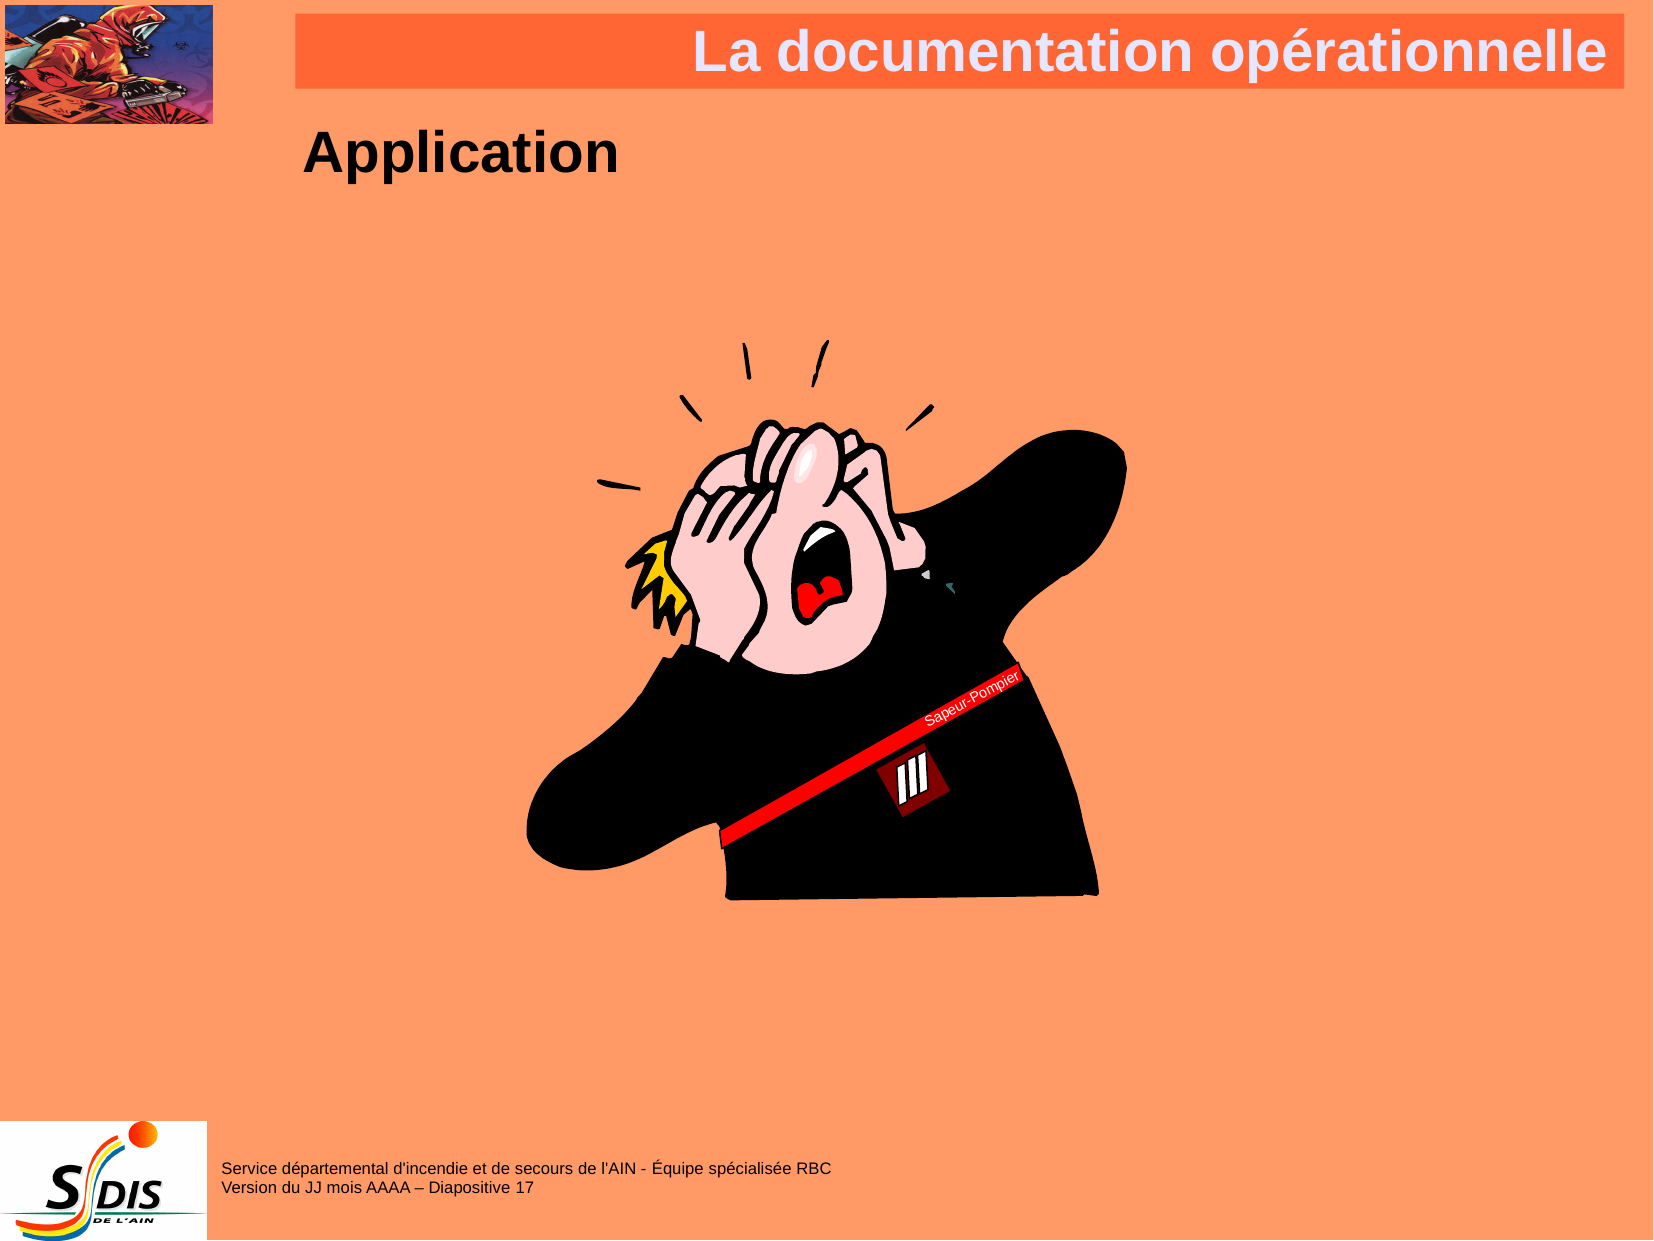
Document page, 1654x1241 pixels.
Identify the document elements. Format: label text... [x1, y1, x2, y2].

text_box [811, 339, 829, 388]
text_box [679, 395, 702, 422]
text_box Sapeur-Pompier [905, 653, 1039, 745]
picture [0, 1121, 207, 1241]
text_box Application [287, 112, 636, 193]
text_box [597, 479, 641, 491]
text_box [905, 404, 935, 432]
text_box [742, 342, 752, 380]
text_box La documentation opérationnelle [295, 13, 1625, 89]
text_box [526, 419, 1127, 901]
picture [5, 5, 213, 124]
